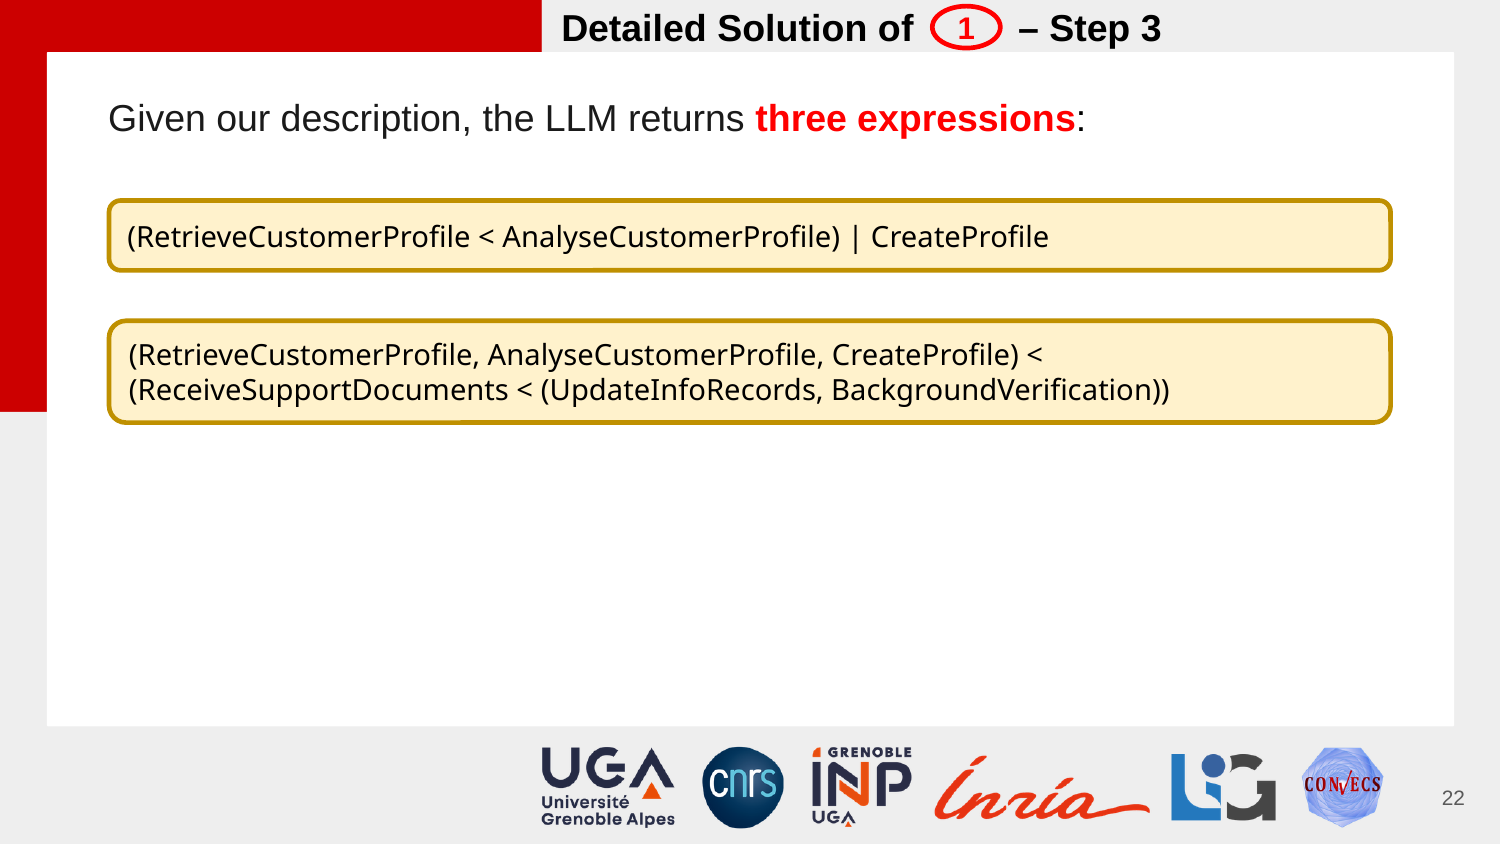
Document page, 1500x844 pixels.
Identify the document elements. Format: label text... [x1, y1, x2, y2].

text_box Given our description, the LLM returns three expressions: [93, 90, 1377, 146]
text_box (RetrieveCustomerProfile < AnalyseCustomerProfile) | CreateProfile [109, 200, 1391, 271]
picture [0, 0, 1500, 844]
text_box (RetrieveCustomerProfile, AnalyseCustomerProfile, CreateProfile) < (ReceiveSupportDocuments < (UpdateInfoRecords, BackgroundVerification)) [109, 320, 1391, 423]
text_box Detailed Solution of – Step 3 [546, 0, 1441, 55]
slide_number <numéro> [1389, 764, 1480, 830]
text_box 1 [932, 6, 1001, 49]
